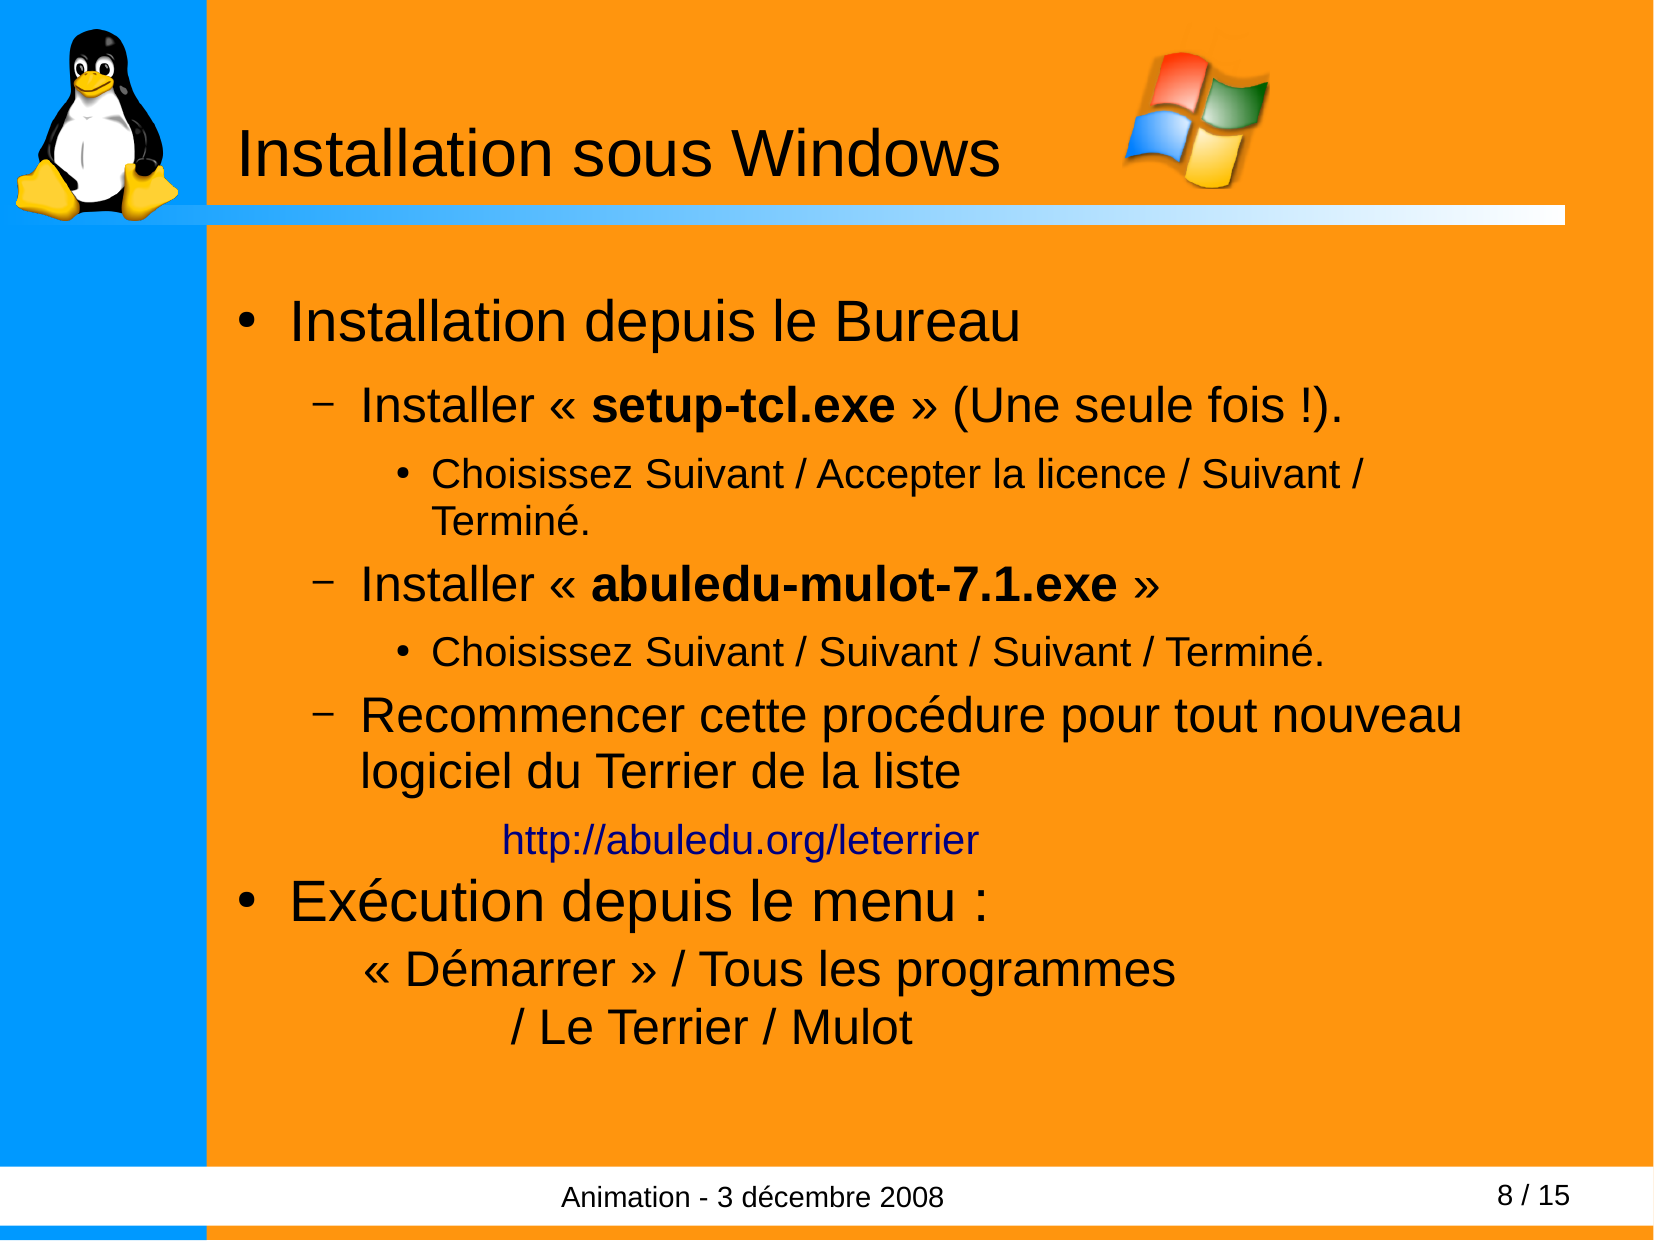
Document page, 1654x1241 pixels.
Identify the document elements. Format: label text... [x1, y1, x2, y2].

list Installation depuis le Bureau Installer « setup-tcl.exe » (Une seule fois !). Choisissez Suivant / Accepter la licence / Suivant / Terminé. Installer « abuledu-mulot-7.1.exe » Choisissez Suivant / Suivant / Suivant / Terminé. Recommencer cette procédure pour tout nouveau logiciel du Terrier de la liste http://abuledu.org/leterrier Exécution depuis le menu : « Démarrer » / Tous les programmes / Le Terrier / Mulot [147, 288, 1483, 1093]
title Installation sous Windows [236, 56, 1571, 250]
picture [16, 29, 178, 221]
picture [1122, 22, 1270, 189]
